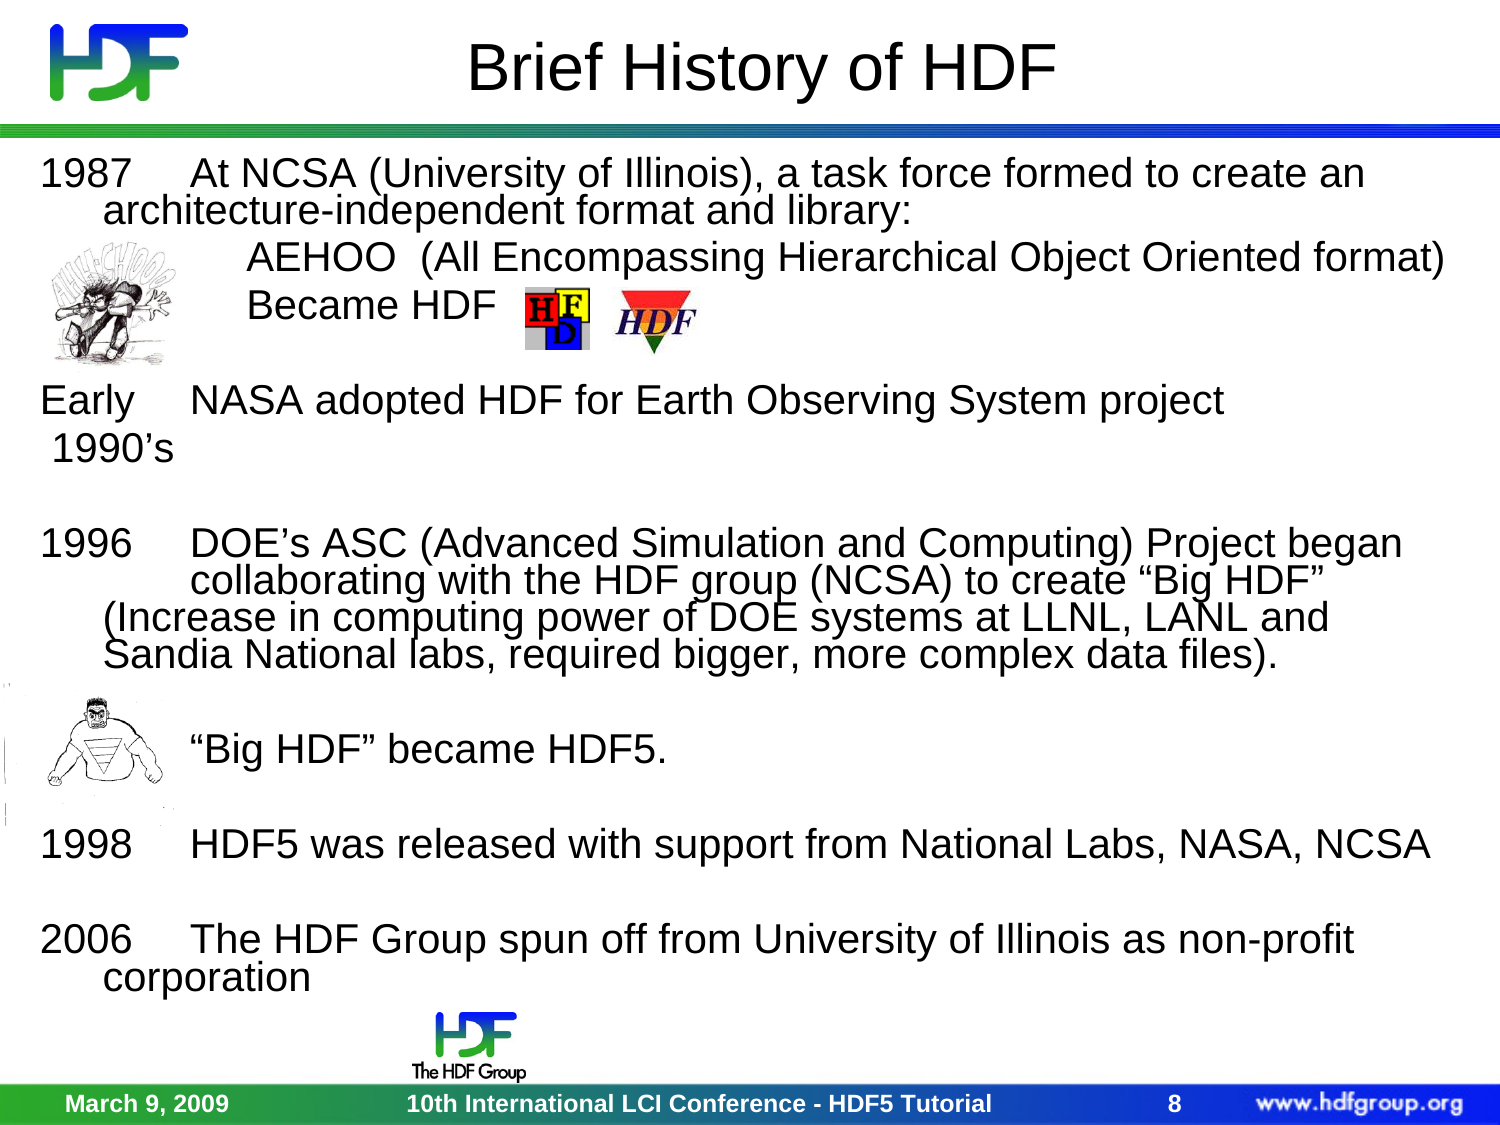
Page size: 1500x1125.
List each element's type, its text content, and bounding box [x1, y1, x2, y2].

title Brief History of HDF [187, 22, 1338, 113]
text_box 10th International LCI Conference - HDF5 Tutorial [374, 1087, 1026, 1125]
picture [0, 0, 1500, 1125]
list 1987 At NCSA (University of Illinois), a task force formed to create an architecture-independent format and library: AEHOO (All Encompassing Hierarchical Object Oriented format) Became HDF Early NASA adopted HDF for Earth Observing System project 1990’s 1996 DOE’s ASC (Advanced Simulation and Computing) Project began collaborating with the HDF group (NCSA) to create “Big HDF” (Increase in computing power of DOE systems at LLNL, LANL and Sandia National labs, required bigger, more complex data files). “Big HDF” became HDF5. 1998 HDF5 was released with support from National Labs, NASA, NCSA 2006 The HDF Group spun off from University of Illinois as non-profit corporation [24, 149, 1476, 1038]
text_box March 9, 2009 [49, 1087, 374, 1125]
text_box <number> [1112, 1087, 1238, 1125]
